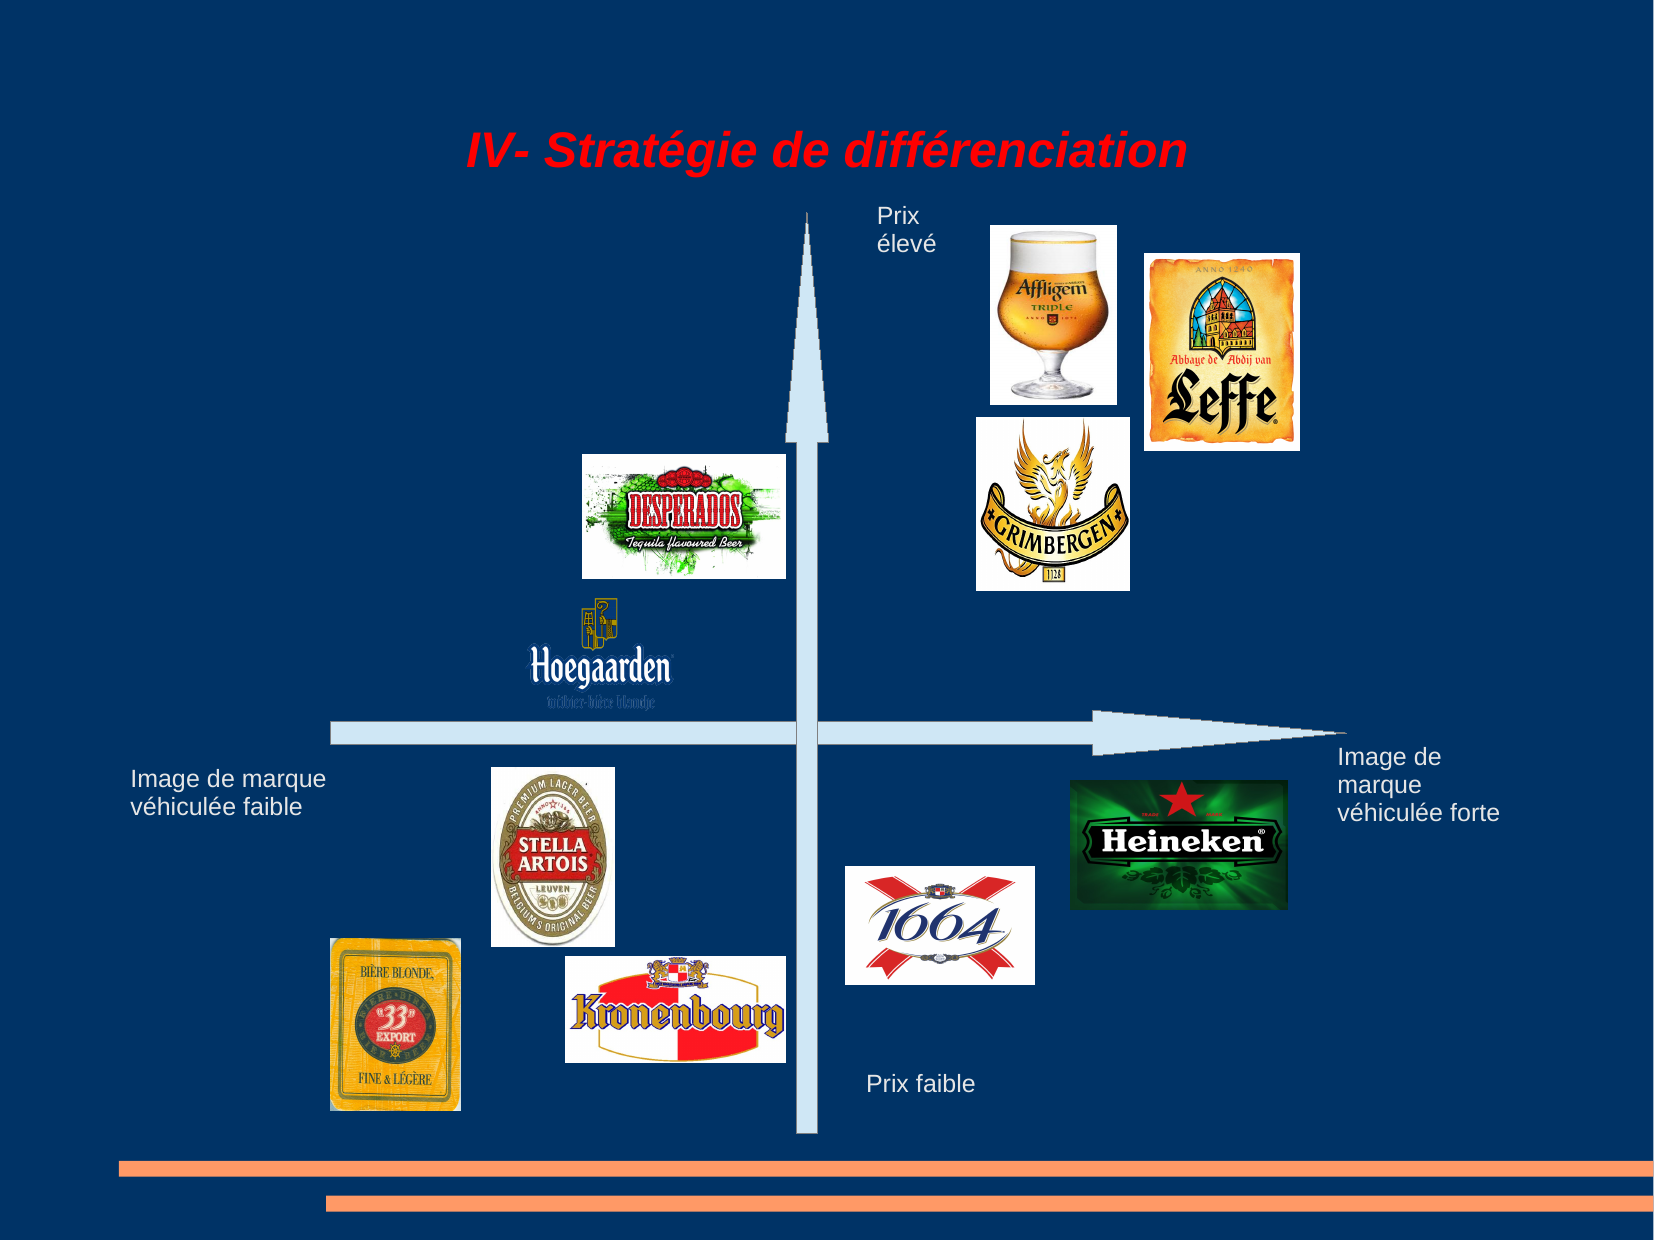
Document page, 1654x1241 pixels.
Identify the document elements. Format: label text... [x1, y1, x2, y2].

picture [1070, 780, 1288, 910]
text_box Prix élevé [862, 194, 1001, 265]
picture [582, 454, 786, 579]
picture [491, 767, 615, 947]
picture [845, 866, 1035, 985]
text_box Image de marque véhiculée forte [1322, 735, 1535, 835]
picture [330, 938, 461, 1111]
text_box Image de marque véhiculée faible [115, 757, 365, 831]
title IV- Stratégie de différenciation [121, 46, 1534, 254]
text_box [330, 212, 1347, 1134]
picture [565, 956, 786, 1063]
picture [990, 225, 1117, 405]
picture [1144, 253, 1300, 451]
picture [976, 417, 1130, 591]
text_box Prix faible [851, 1062, 1005, 1113]
list [121, 322, 1561, 1241]
picture [525, 598, 674, 711]
